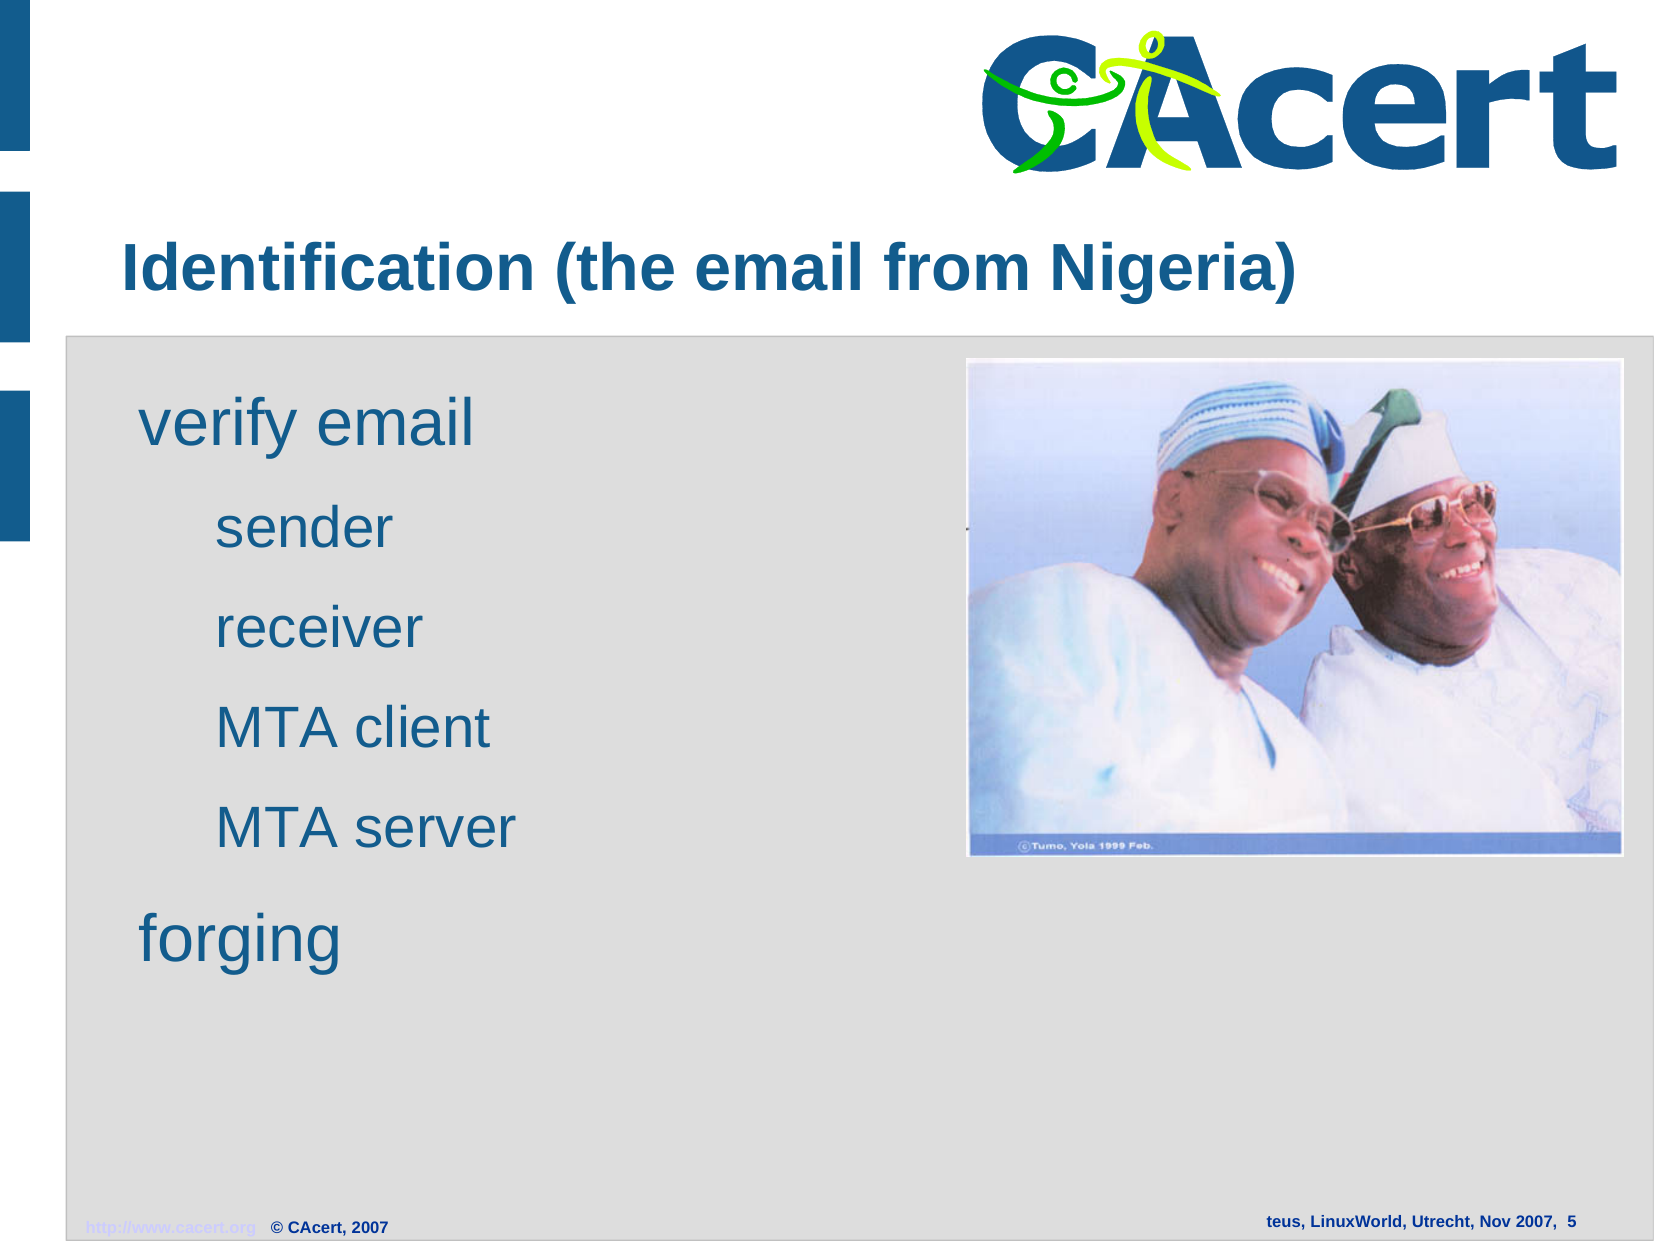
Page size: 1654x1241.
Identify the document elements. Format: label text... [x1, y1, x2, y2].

list verify email sender receiver MTA client MTA server forging [121, 344, 827, 1112]
title Identification (the email from Nigeria)‏ [121, 184, 1625, 309]
picture [966, 358, 1624, 857]
